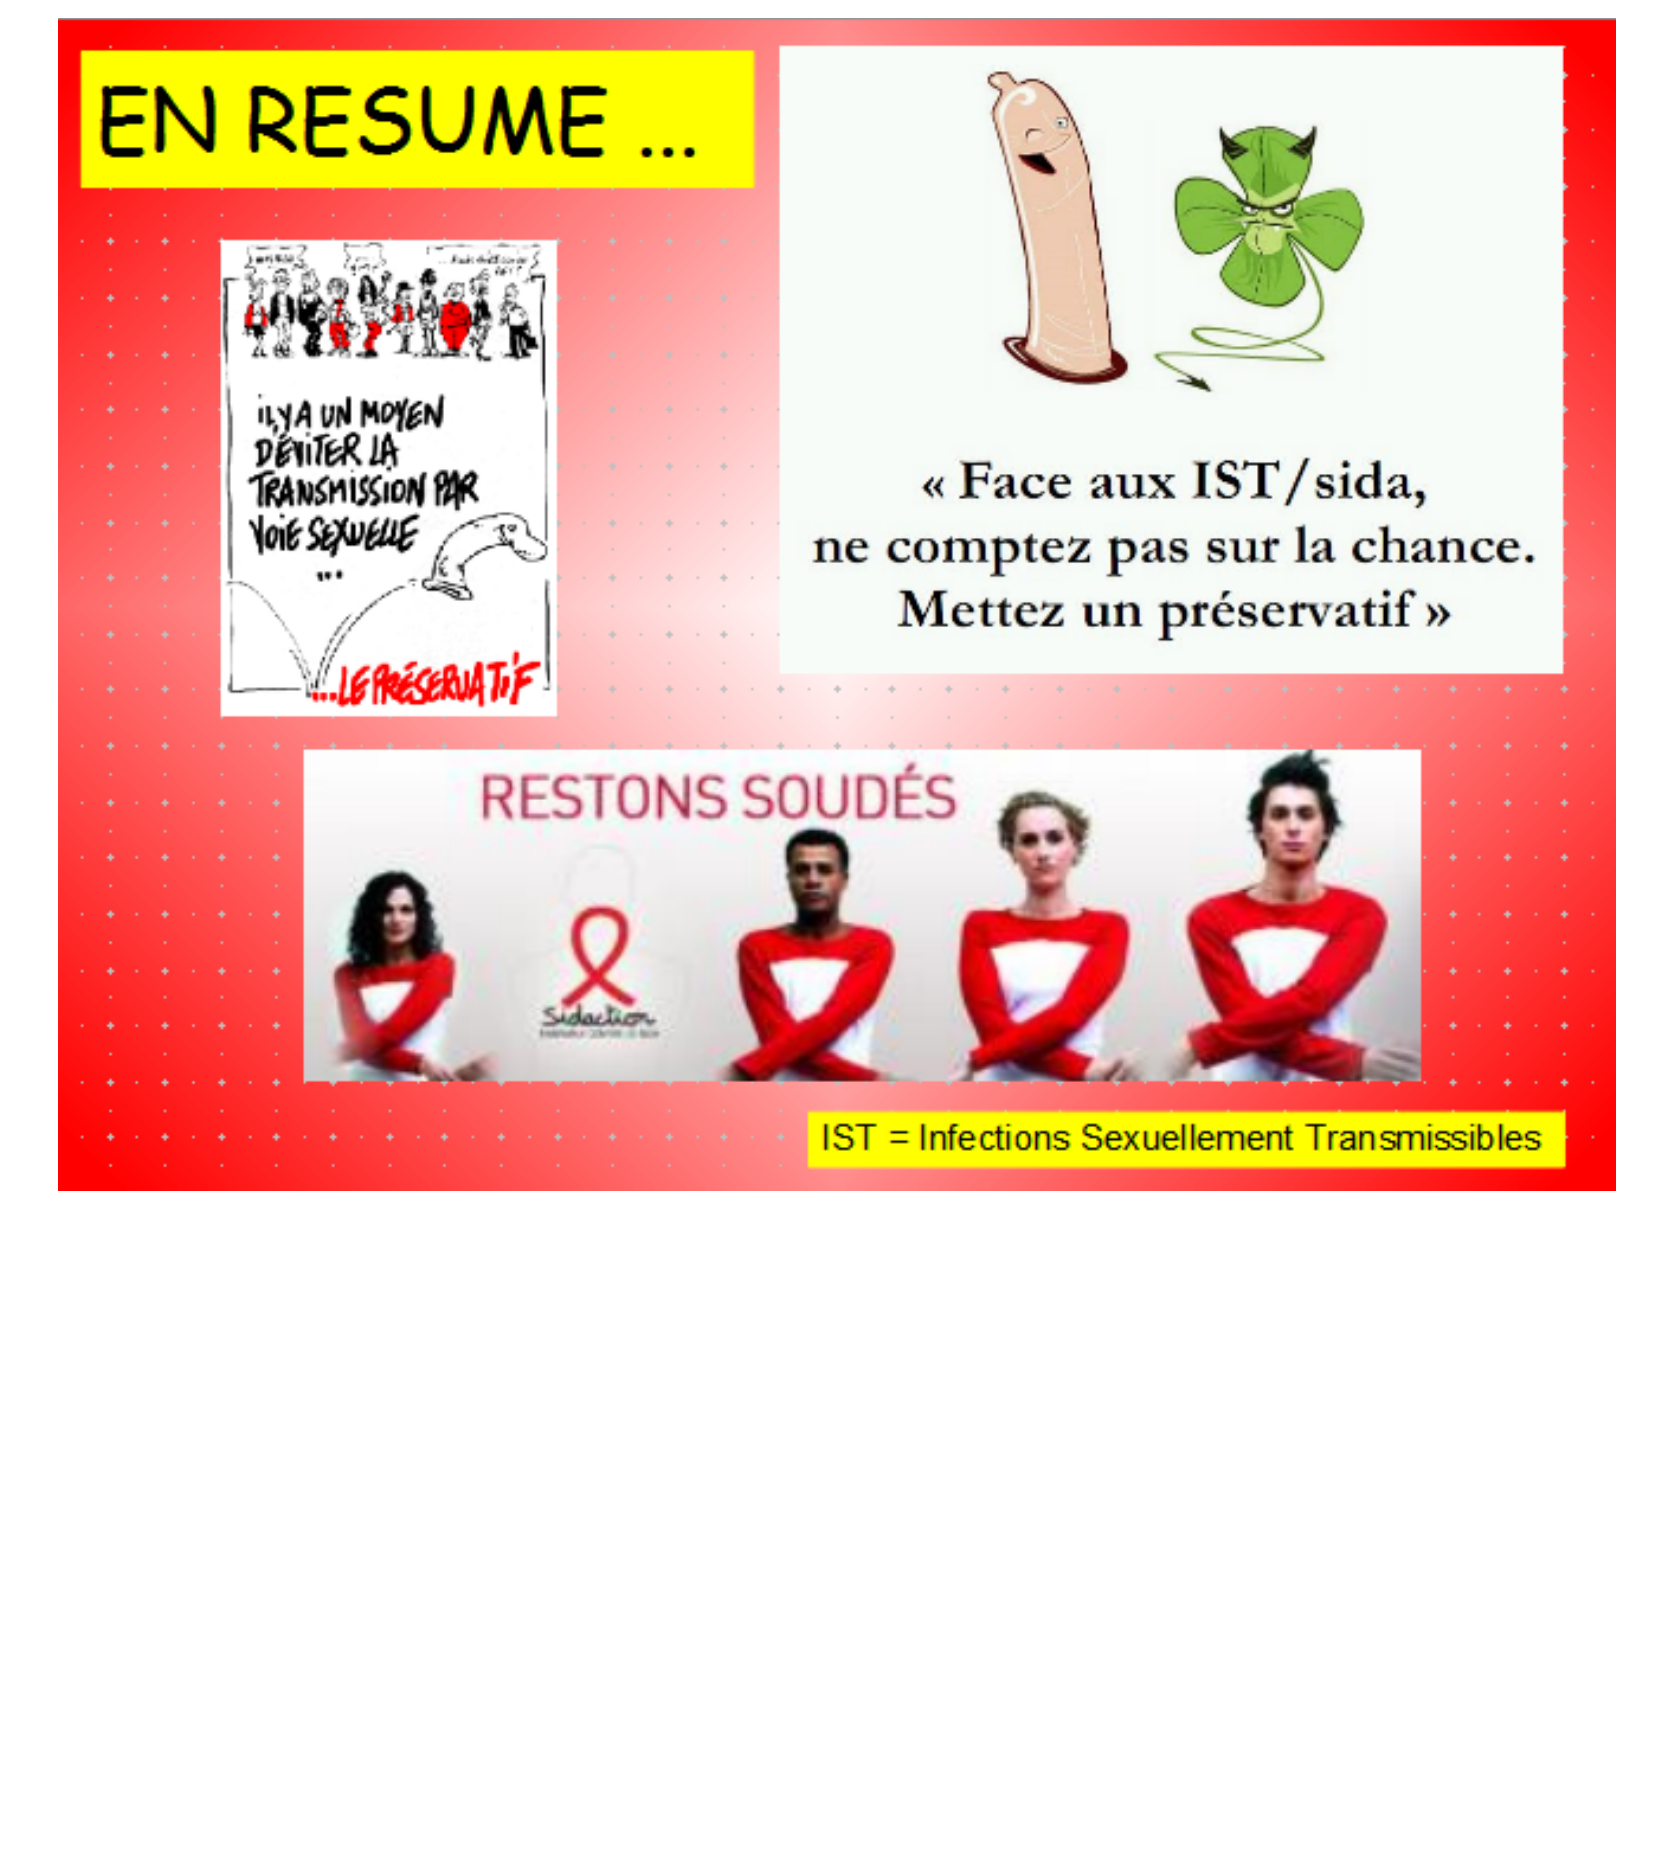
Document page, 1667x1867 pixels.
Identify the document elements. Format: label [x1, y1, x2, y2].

picture [58, 18, 1616, 1191]
